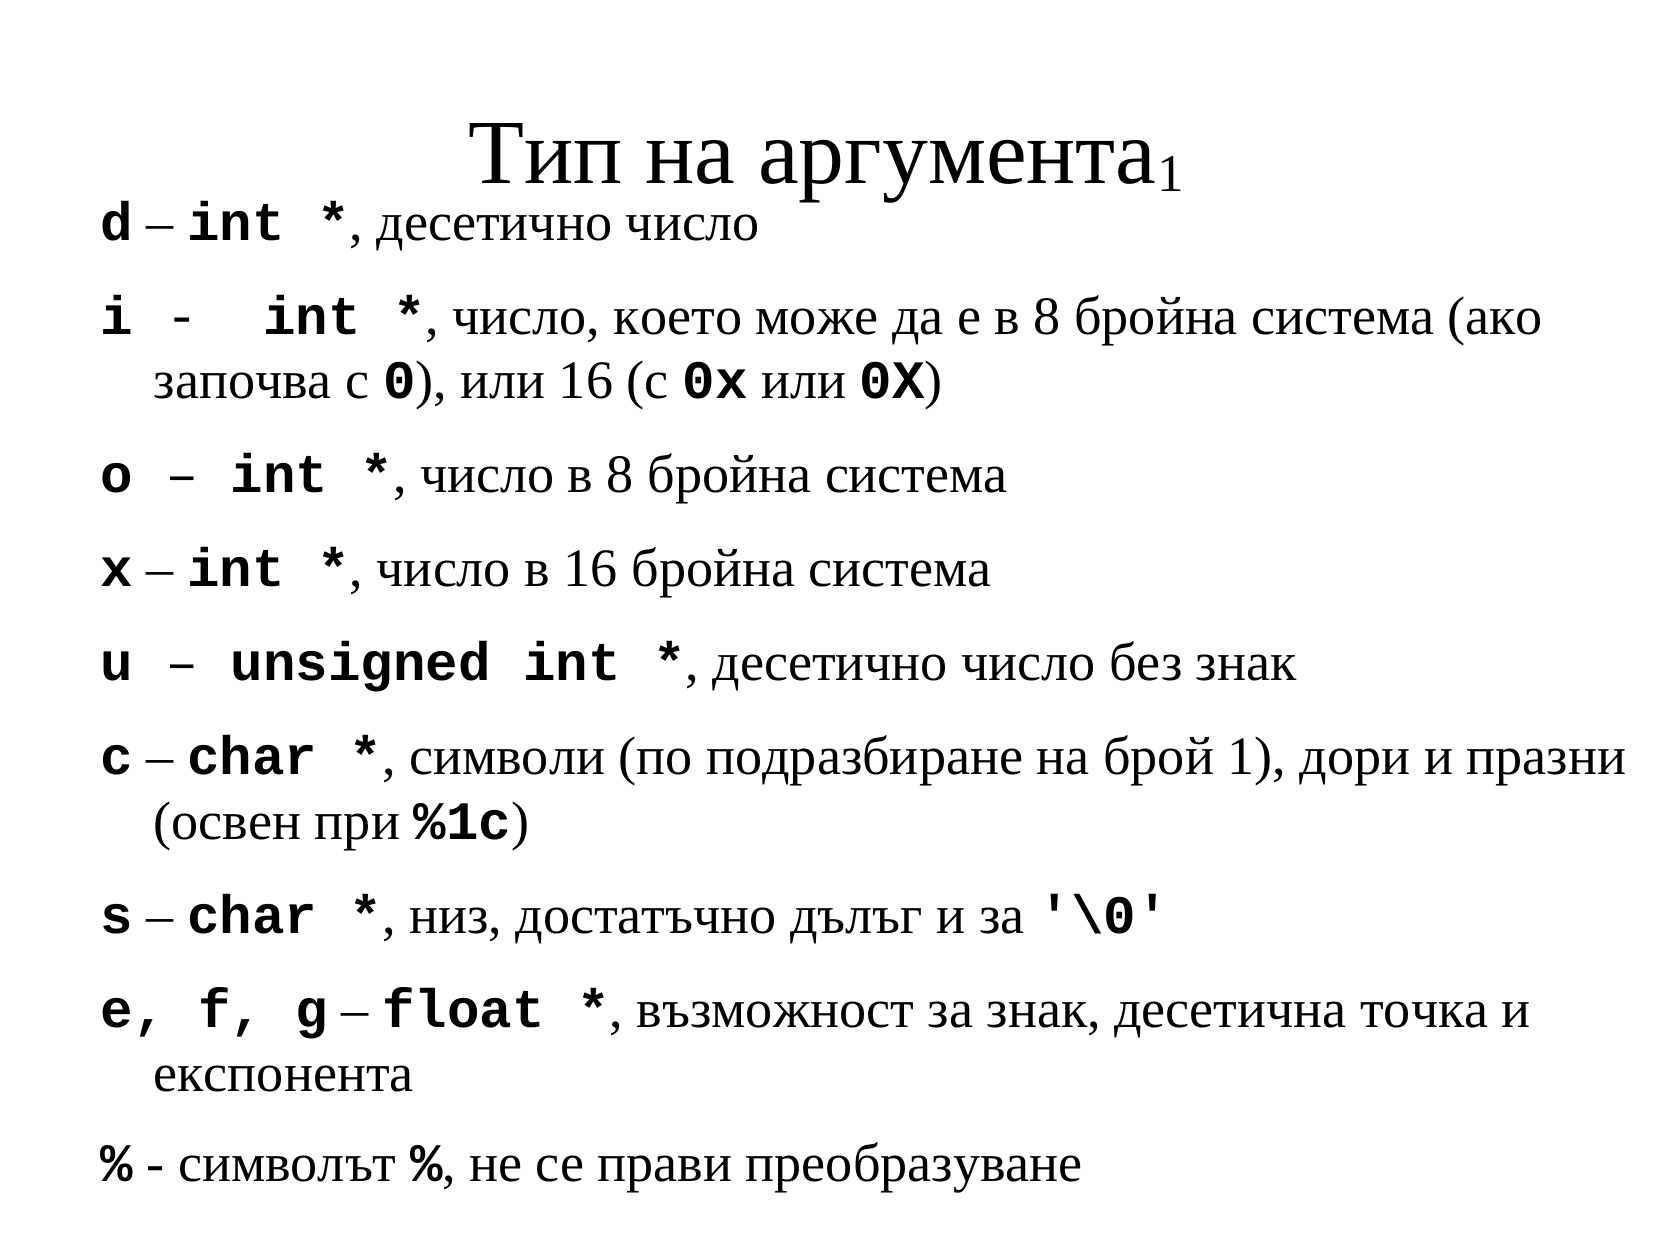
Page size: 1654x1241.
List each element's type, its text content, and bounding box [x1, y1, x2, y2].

list d – int *, десетично число i - int *, число, което може да е в 8 бройна система (ако започва с 0), или 16 (с 0x или 0X) o – int *, число в 8 бройна система x – int *, число в 16 бройна система u – unsigned int *, десетично число без знак c – char *, символи (по подразбиране на брой 1), дори и празни (освен при %1c) s – char *, низ, достатъчно дълъг и за '\0' e, f, g – float *, възможност за знак, десетична точка и експонента % - символът %, не се прави преобразуване [82, 192, 1635, 1205]
title Тип на аргумента1 [82, 49, 1571, 192]
